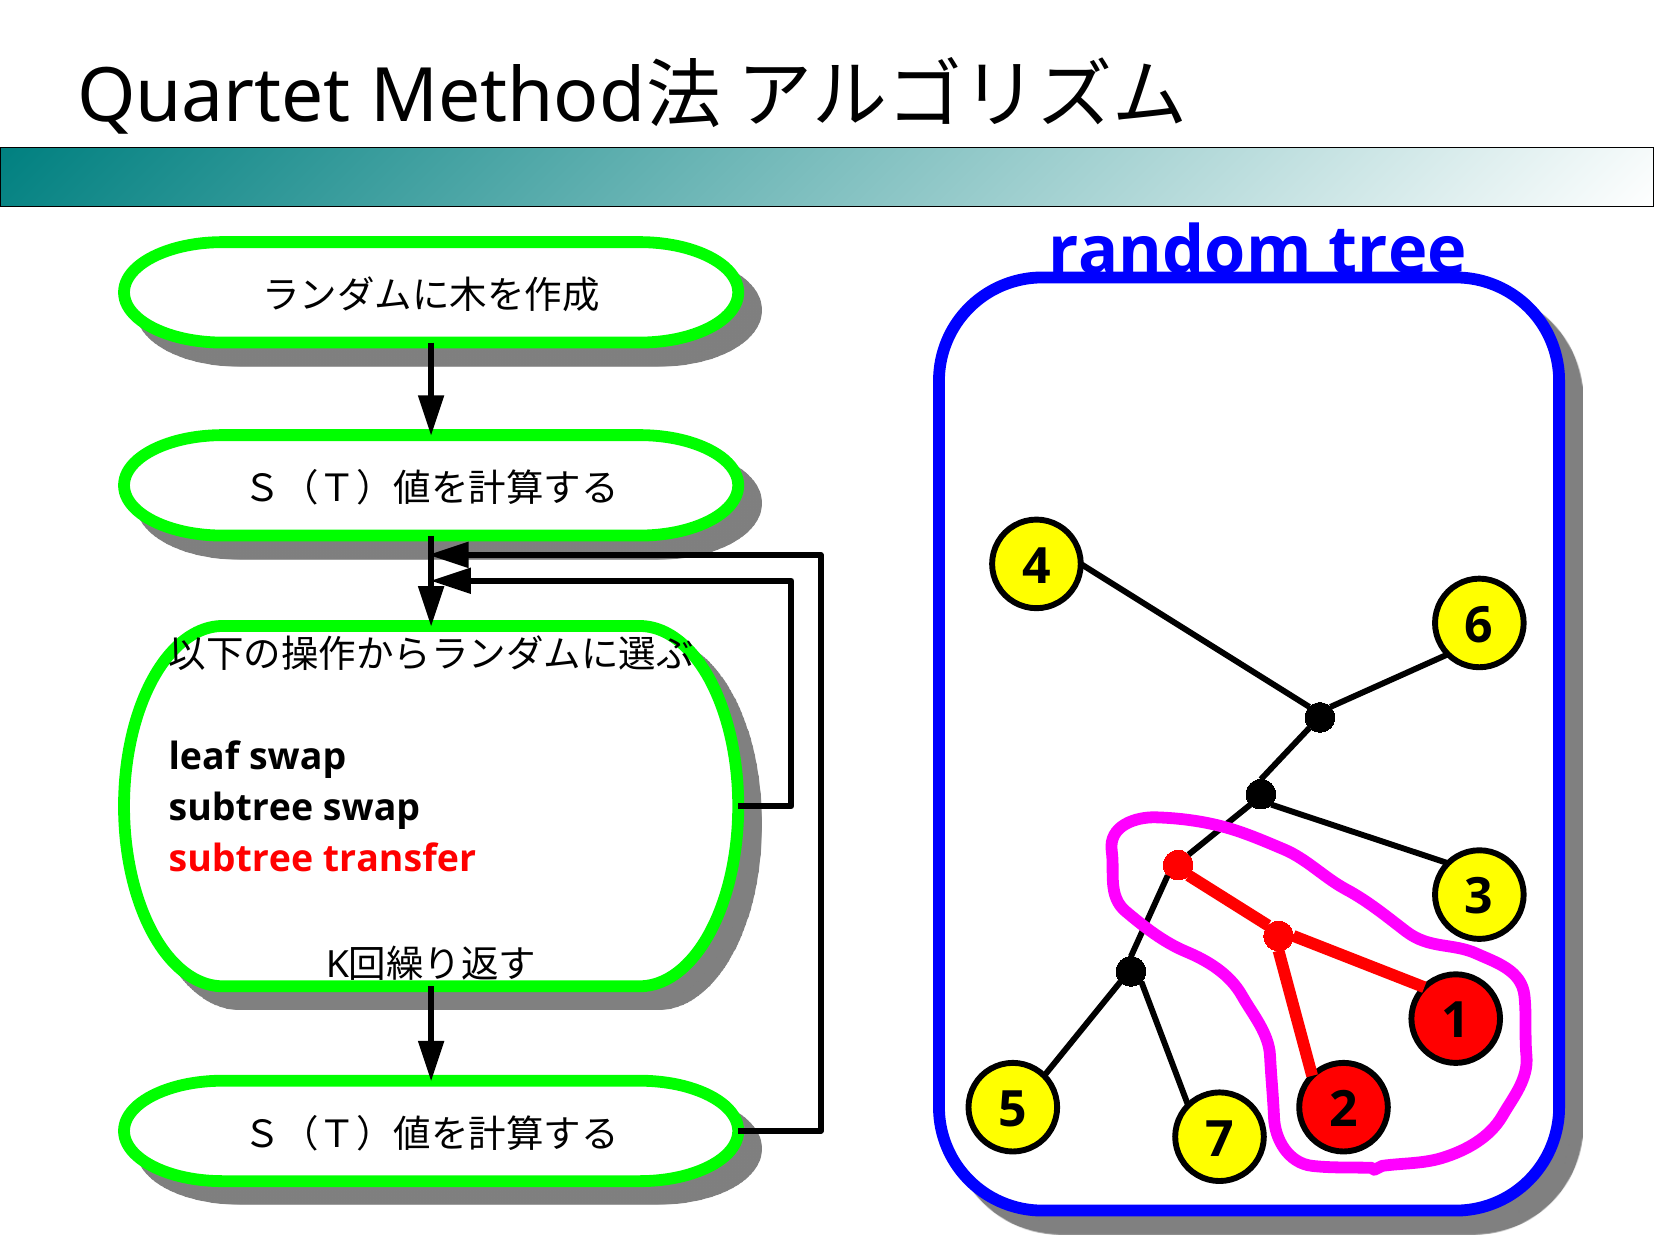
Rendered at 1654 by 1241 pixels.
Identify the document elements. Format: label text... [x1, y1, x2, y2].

text_box 7 [1175, 1092, 1264, 1182]
text_box 1 [1411, 974, 1501, 1063]
text_box Ｓ（Ｔ）値を計算する [124, 435, 739, 536]
text_box 以下の操作からランダムに選ぶ leaf swap subtree swap subtree transfer K回繰り返す [124, 625, 739, 987]
title Quartet Method法 アルゴリズム [77, 29, 1566, 148]
text_box 2 [1299, 1062, 1388, 1152]
text_box ランダムに木を作成 [124, 242, 739, 343]
text_box Ｓ（Ｔ）値を計算する [124, 1080, 739, 1182]
text_box [938, 277, 1560, 1211]
text_box 4 [992, 519, 1081, 609]
text_box 6 [1435, 578, 1524, 668]
text_box 5 [968, 1062, 1058, 1152]
text_box random tree [1053, 194, 1463, 282]
text_box 3 [1435, 850, 1524, 939]
